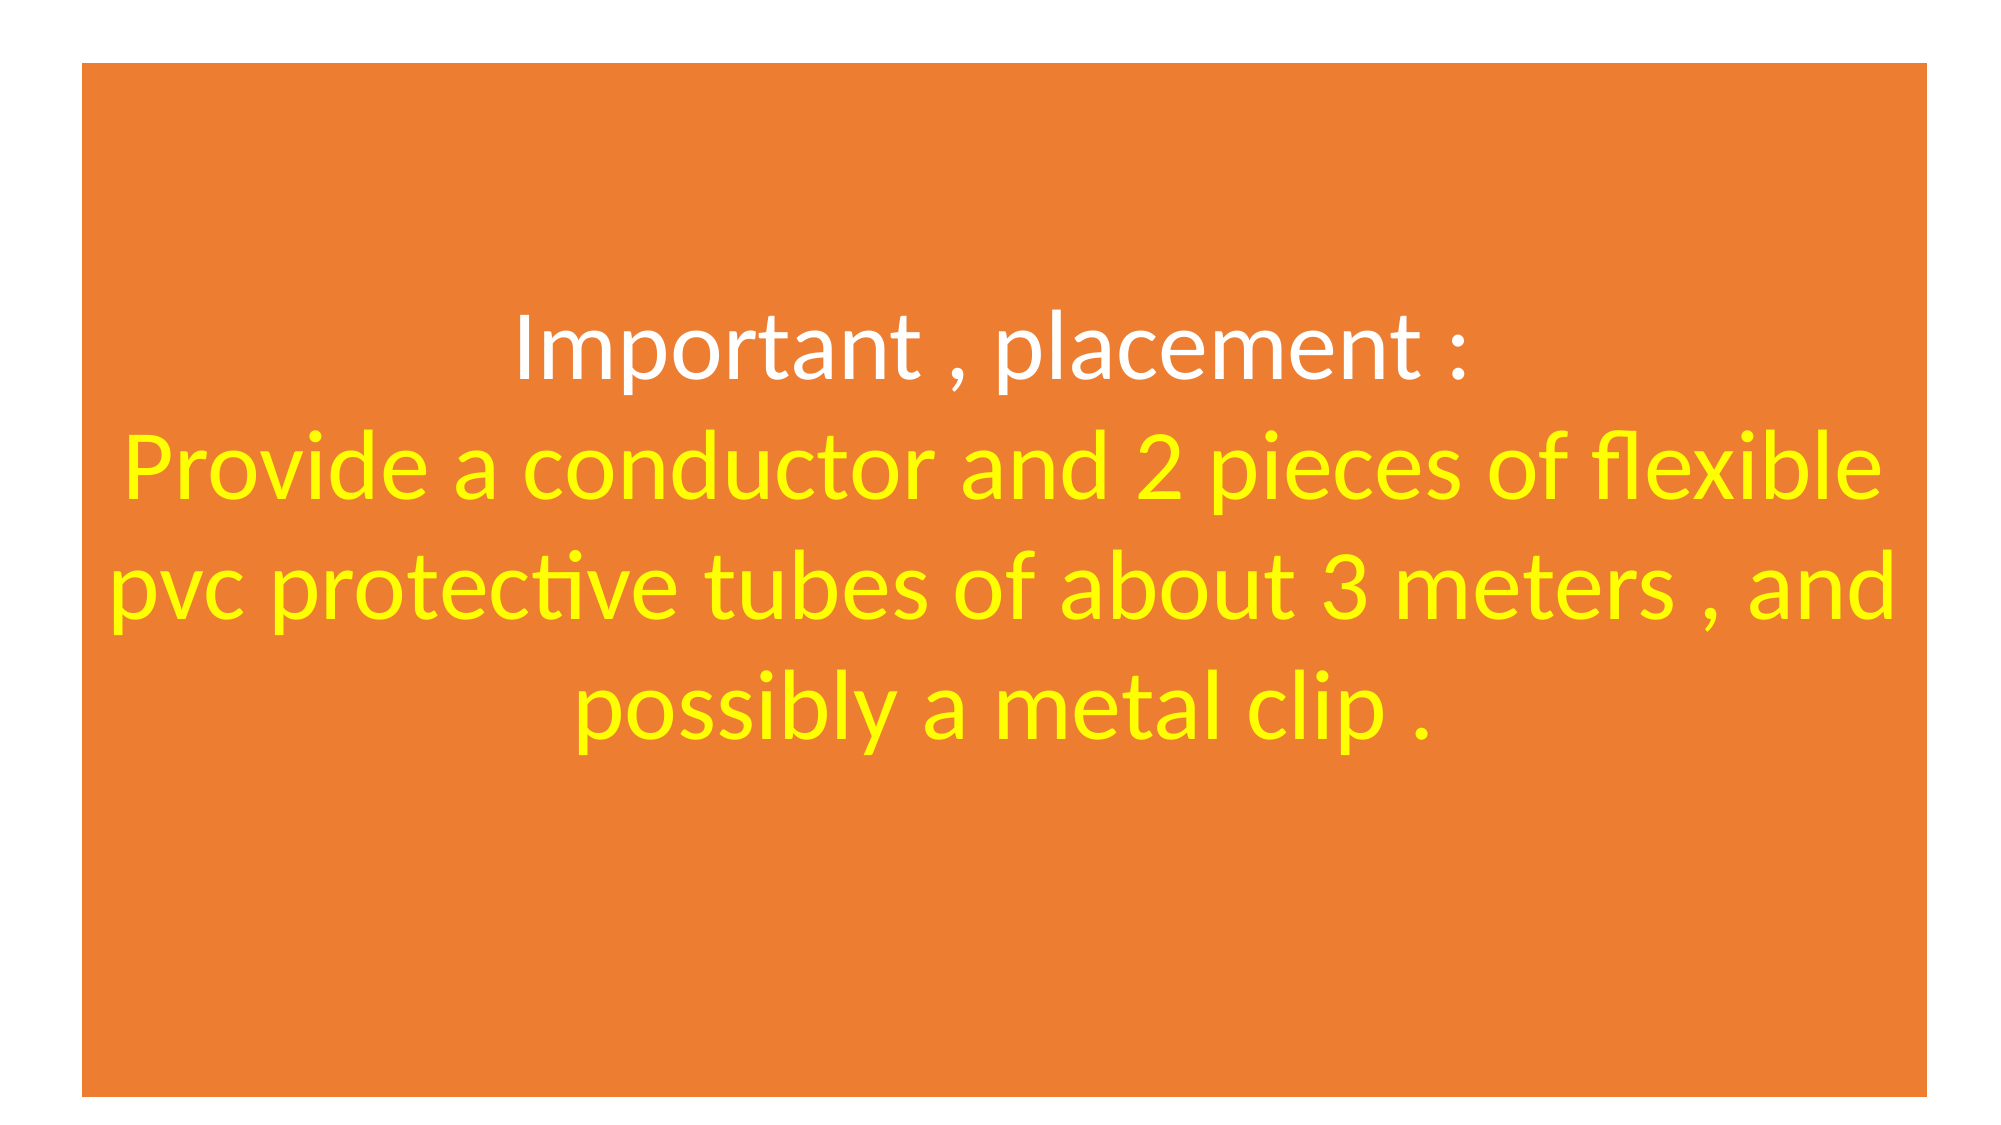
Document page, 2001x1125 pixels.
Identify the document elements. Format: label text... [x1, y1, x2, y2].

text_box Important , placement : Provide a conductor and 2 pieces of flexible pvc protective tubes of about 3 meters , and possibly a metal clip . [80, 61, 1928, 1098]
